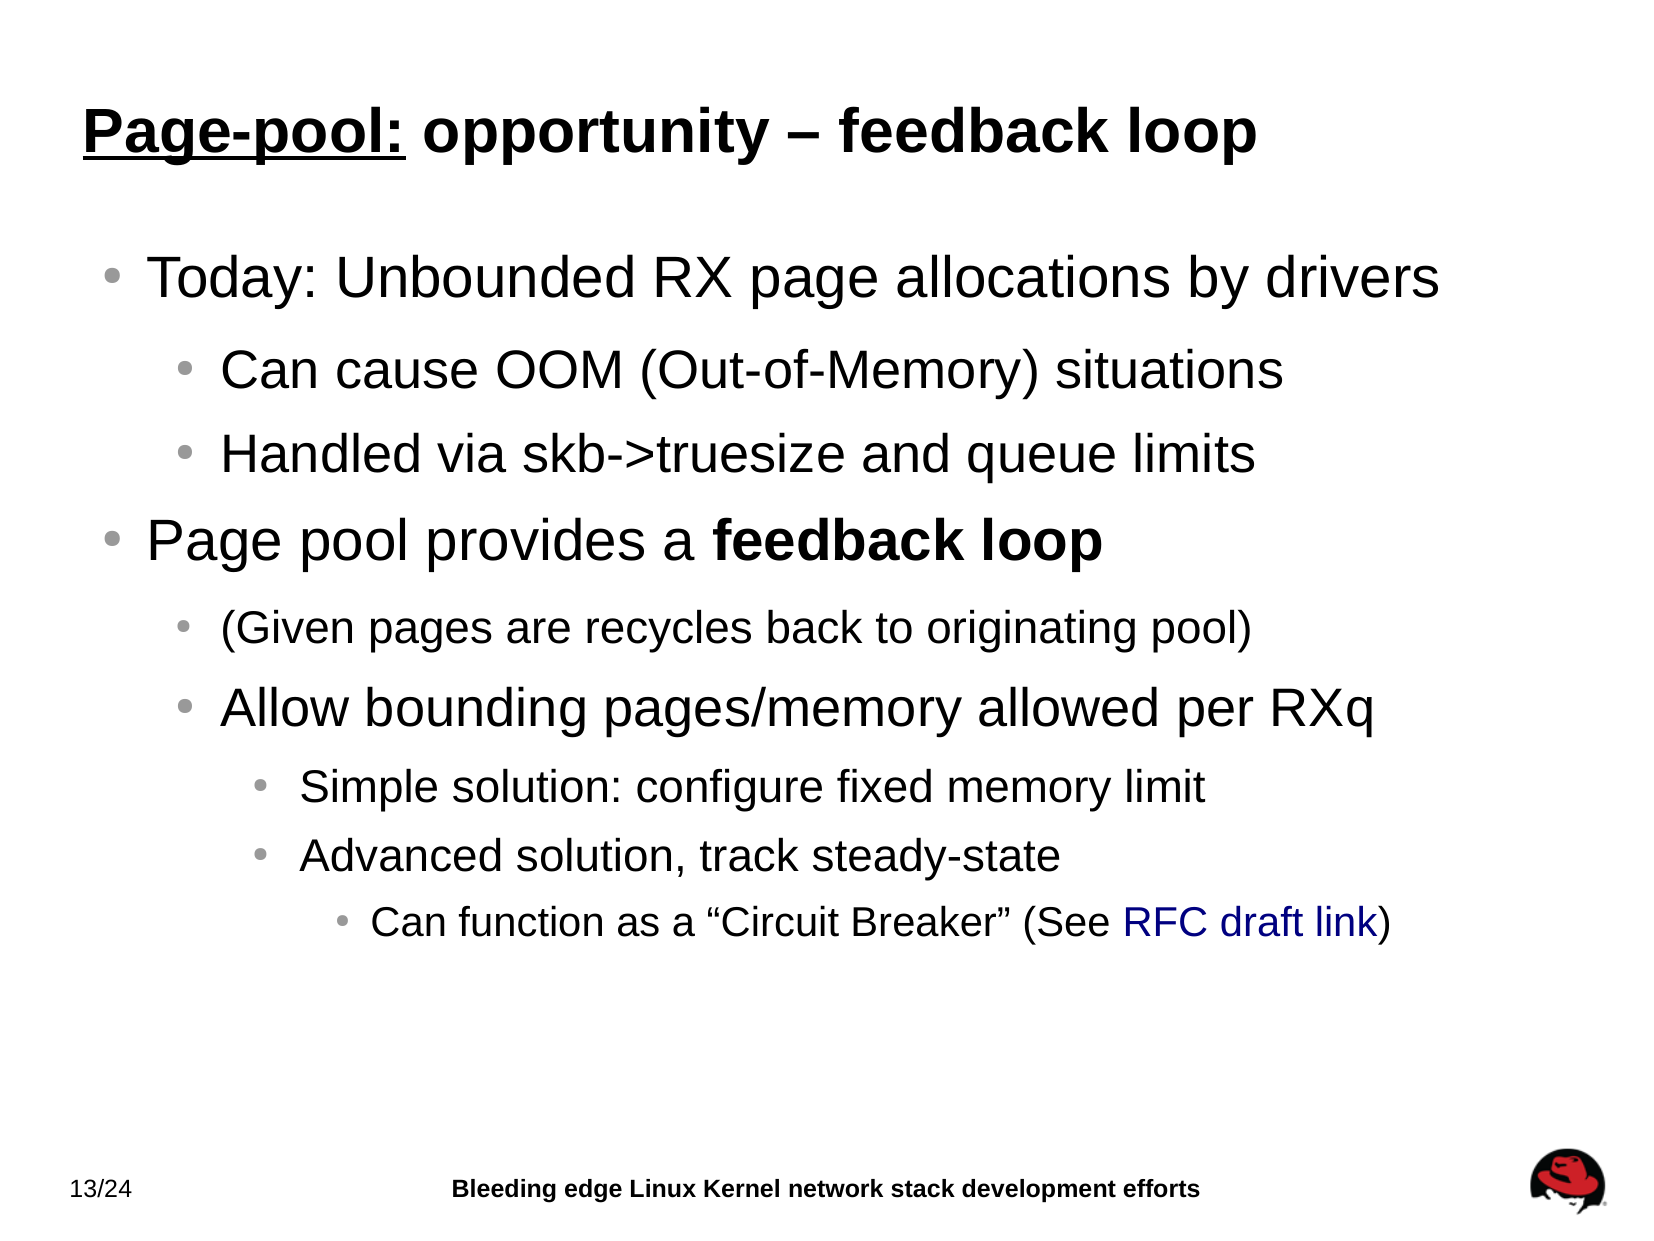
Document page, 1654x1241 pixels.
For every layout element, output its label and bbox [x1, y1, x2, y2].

text_box [86, 244, 1576, 1039]
picture [1529, 1146, 1613, 1224]
text_box [82, 37, 1571, 226]
